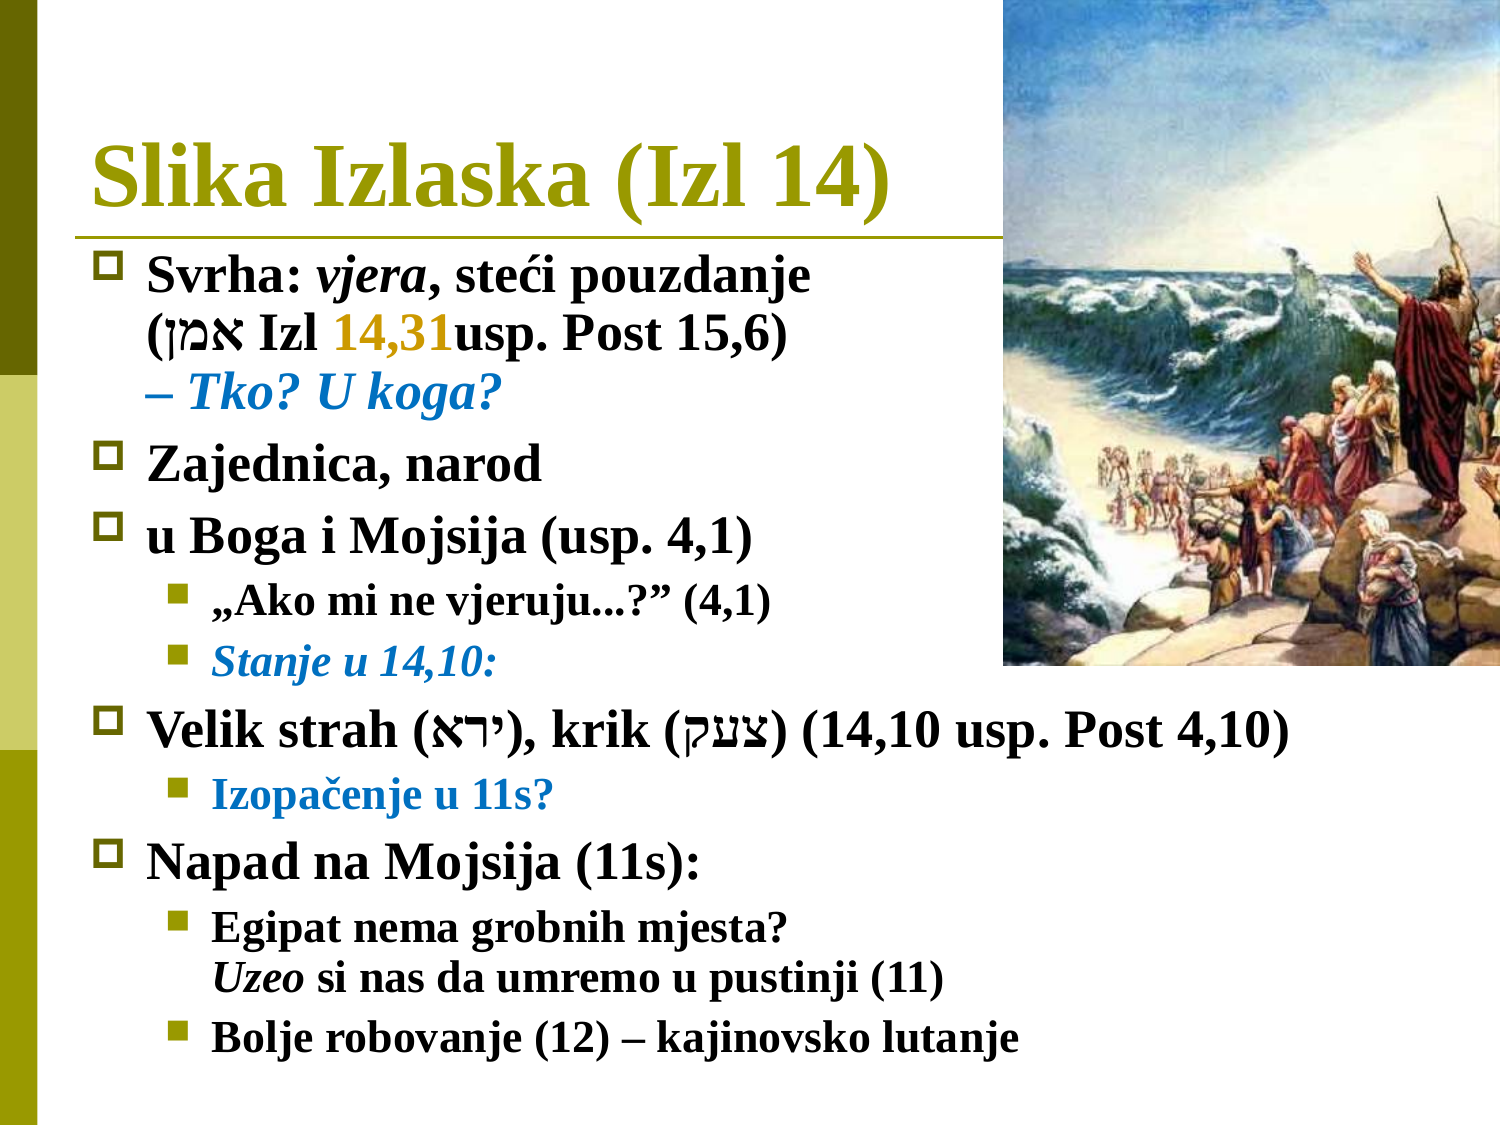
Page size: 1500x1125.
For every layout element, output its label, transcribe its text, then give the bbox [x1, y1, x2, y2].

picture [1003, 0, 1500, 666]
list Svrha: vjera, steći pouzdanje (אמן Izl 14,31usp. Post 15,6) – Tko? U koga? Zajednica, narod u Boga i Mojsija (usp. 4,1) „Ako mi ne vjeruju...?” (4,1) Stanje u 14,10: Velik strah (ירא), krik (צעק) (14,10 usp. Post 4,10) Izopačenje u 11s? Napad na Mojsija (11s): Egipat nema grobnih mjesta? Uzeo si nas da umremo u pustinji (11) Bolje robovanje (12) – kajinovsko lutanje [75, 237, 1500, 1125]
title Slika Izlaska (Izl 14) [75, 45, 1003, 233]
